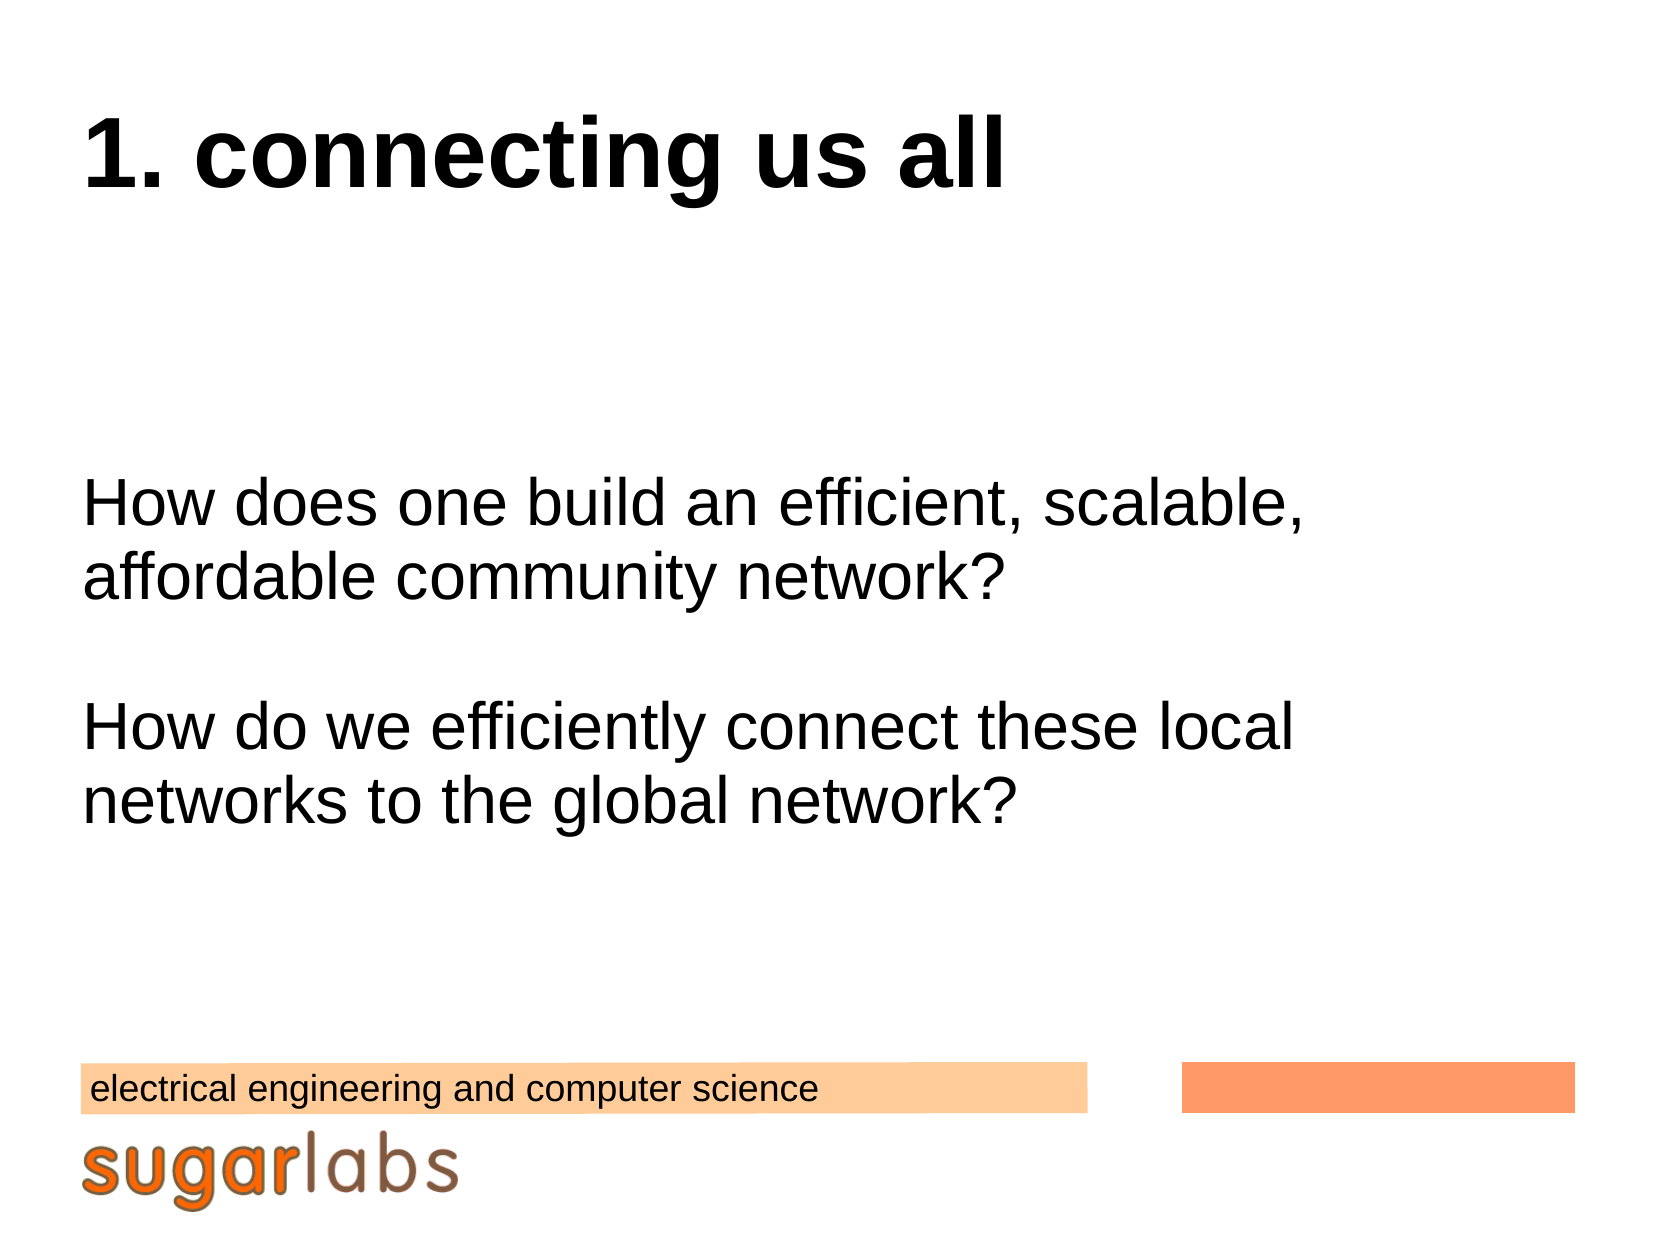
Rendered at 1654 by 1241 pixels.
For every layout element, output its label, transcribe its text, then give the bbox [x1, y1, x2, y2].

picture [82, 1130, 458, 1212]
text_box electrical engineering and computer science [75, 1060, 938, 1122]
subtitle How does one build an efficient, scalable, affordable community network? How do we efficiently connect these local networks to the global network? [82, 290, 1571, 1013]
title 1. connecting us all [82, 49, 1571, 257]
